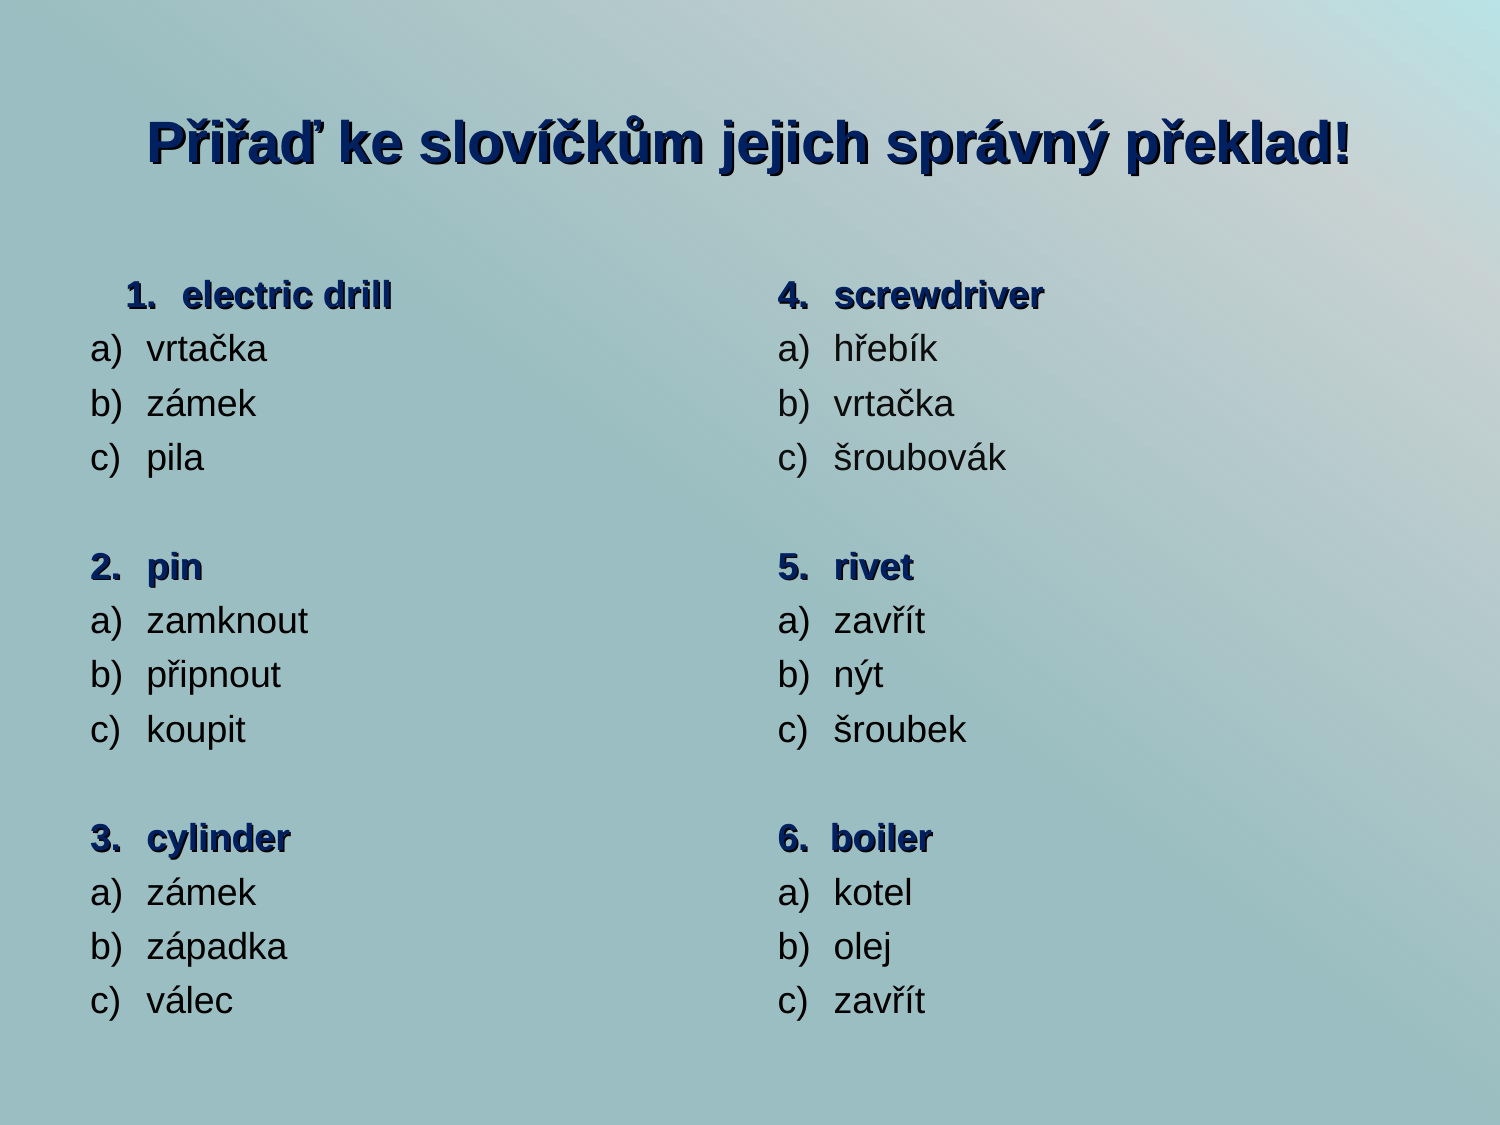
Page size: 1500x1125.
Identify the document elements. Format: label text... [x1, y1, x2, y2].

picture [0, 0, 1500, 1125]
list 1. electric drill vrtačka zámek pila 2. pin zamknout připnout koupit 3. cylinder zámek západka válec [75, 262, 738, 1084]
title Přiřaď ke slovíčkům jejich správný překlad! [75, 45, 1426, 233]
list 4. screwdriver hřebík vrtačka šroubovák 5. rivet zavřít nýt šroubek 6. boiler kotel olej zavřít [762, 262, 1426, 1084]
